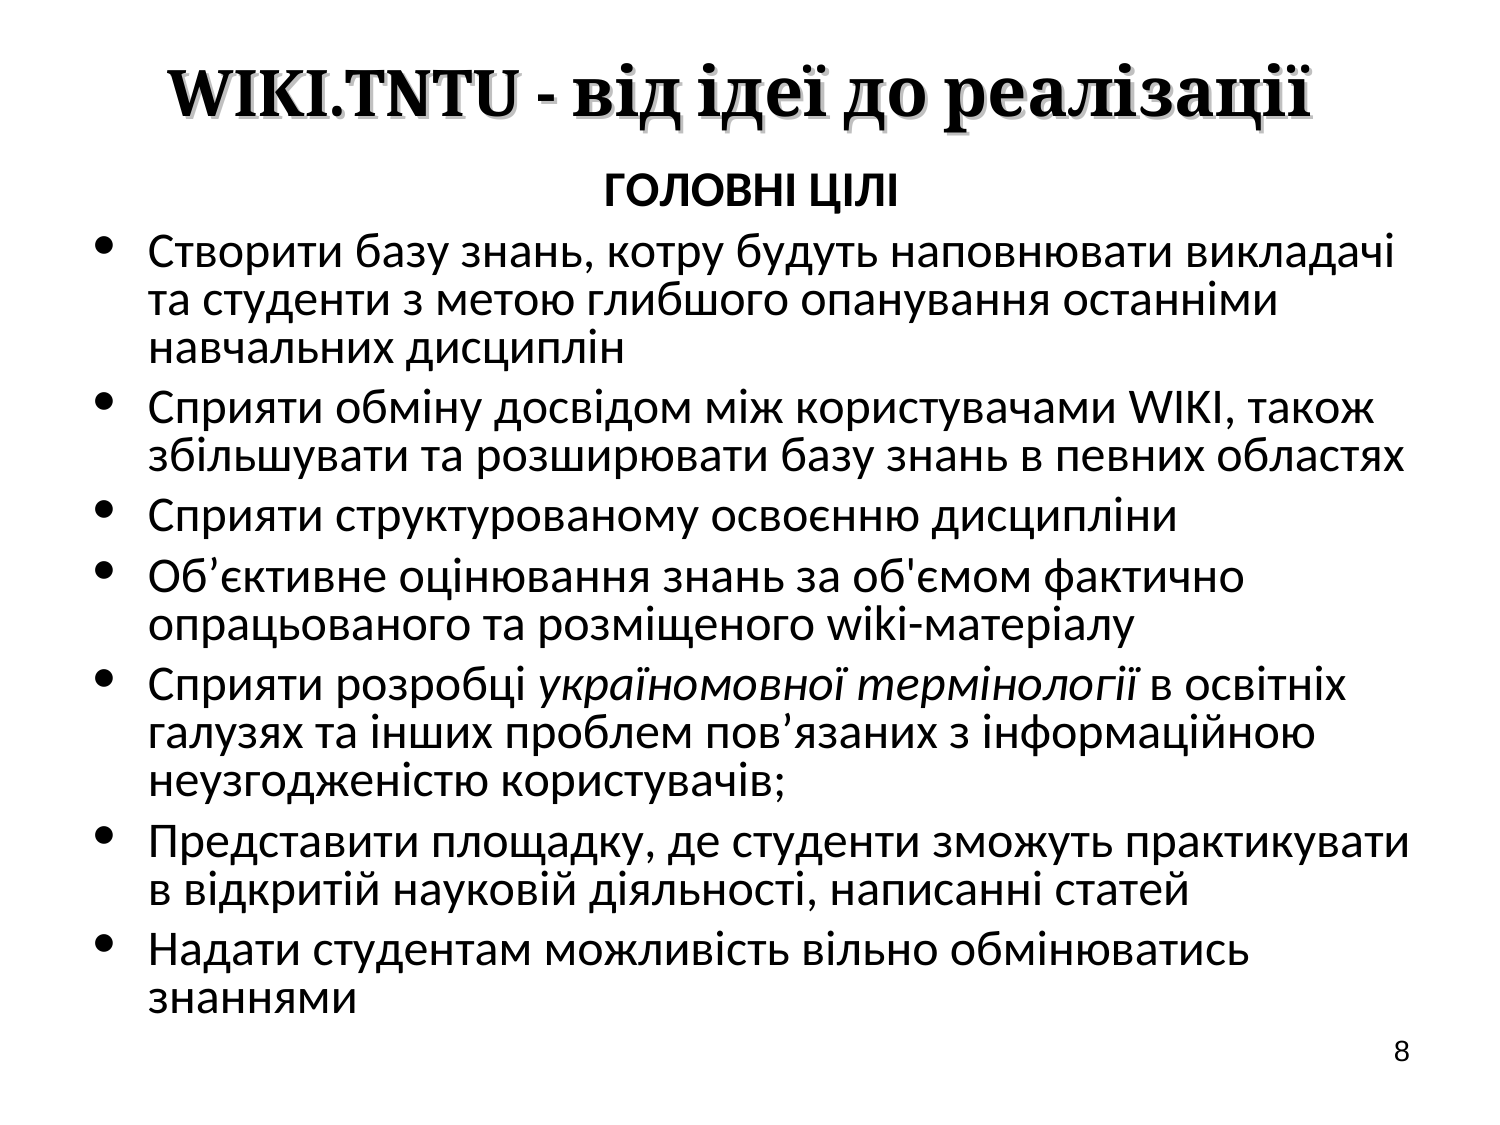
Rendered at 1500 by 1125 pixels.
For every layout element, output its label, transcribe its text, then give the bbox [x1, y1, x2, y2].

text_box WIKI.TNTU - від ідеї до реалізації [64, 31, 1415, 139]
list ГОЛОВНІ ЦІЛІ Створити базу знань, котру будуть наповнювати викладачі та студенти з метою глибшого опанування останніми навчальних дисциплін Сприяти обміну досвідом між користувачами WIKI, також збільшувати та розширювати базу знань в певних областях Сприяти структурованому освоєнню дисципліни Об’єктивне оцінювання знань за об'ємом фактично опрацьованого та розміщеного wiki-матеріалу Сприяти розробці україномовної термінології в освітніх галузях та інших проблем пов’язаних з інформаційною неузгодженістю користувачів; Представити площадку, де студенти зможуть практикувати в відкритій науковій діяльності, написанні статей Надати студентам можливість вільно обмінюватись знаннями [76, 160, 1427, 1071]
